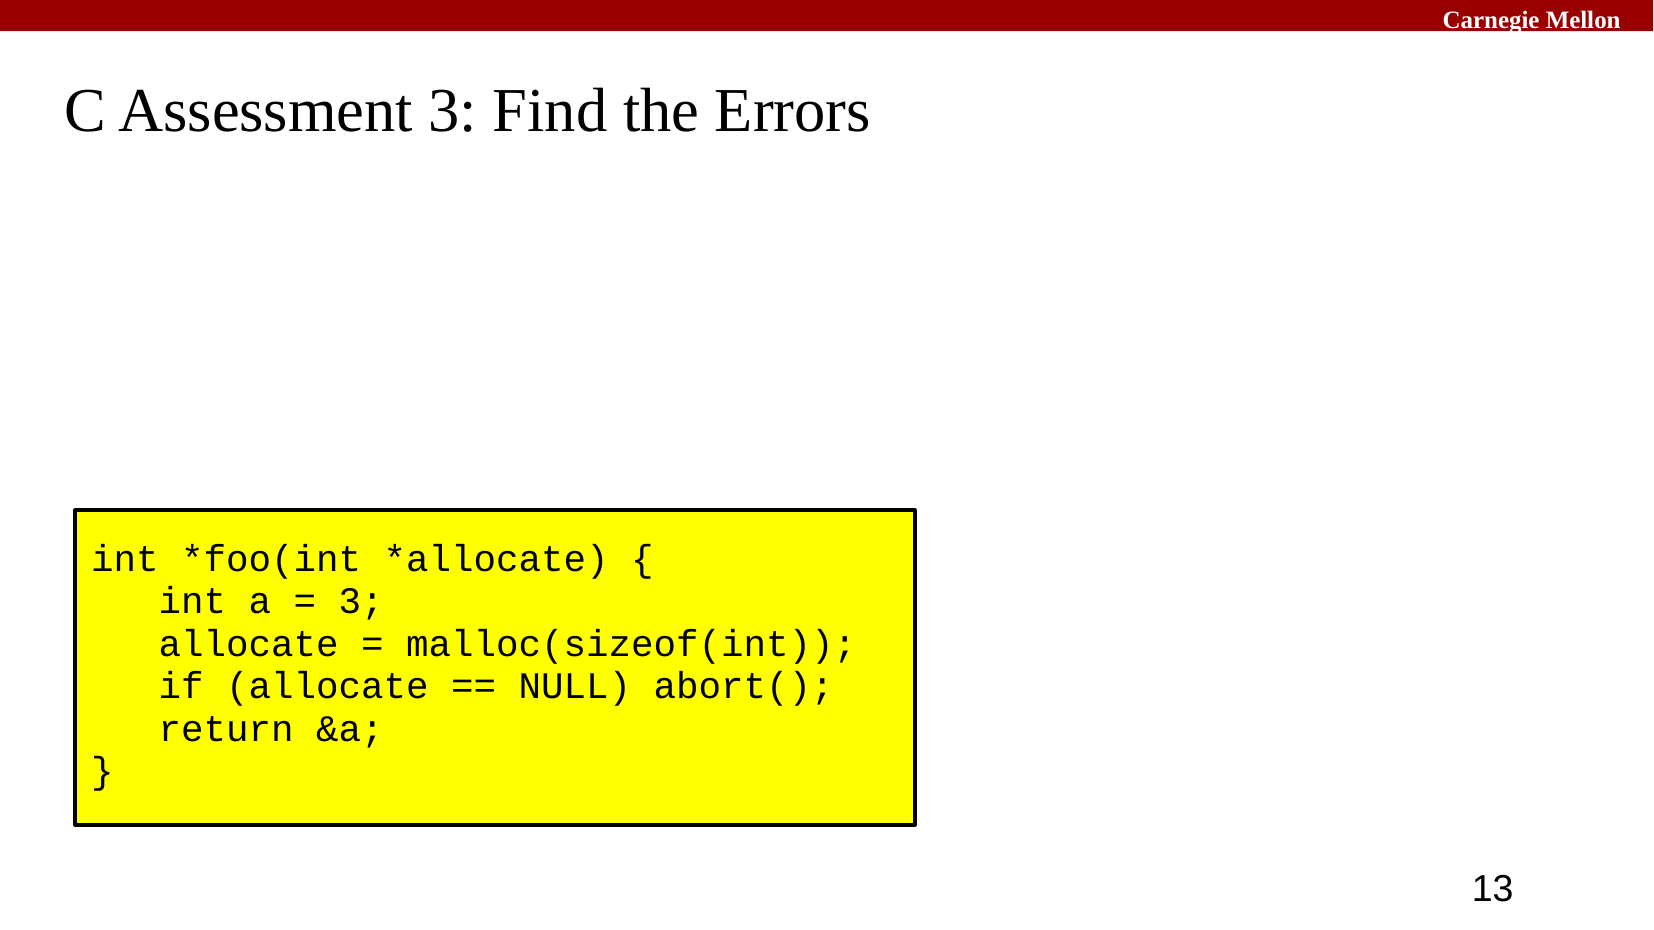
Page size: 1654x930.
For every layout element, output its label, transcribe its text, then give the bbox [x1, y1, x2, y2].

title C Assessment 3: Find the Errors [64, 58, 1576, 163]
text_box int *foo(int *allocate) { int a = 3; allocate = malloc(sizeof(int)); if (allocate == NULL) abort(); return &a; } [75, 510, 916, 826]
